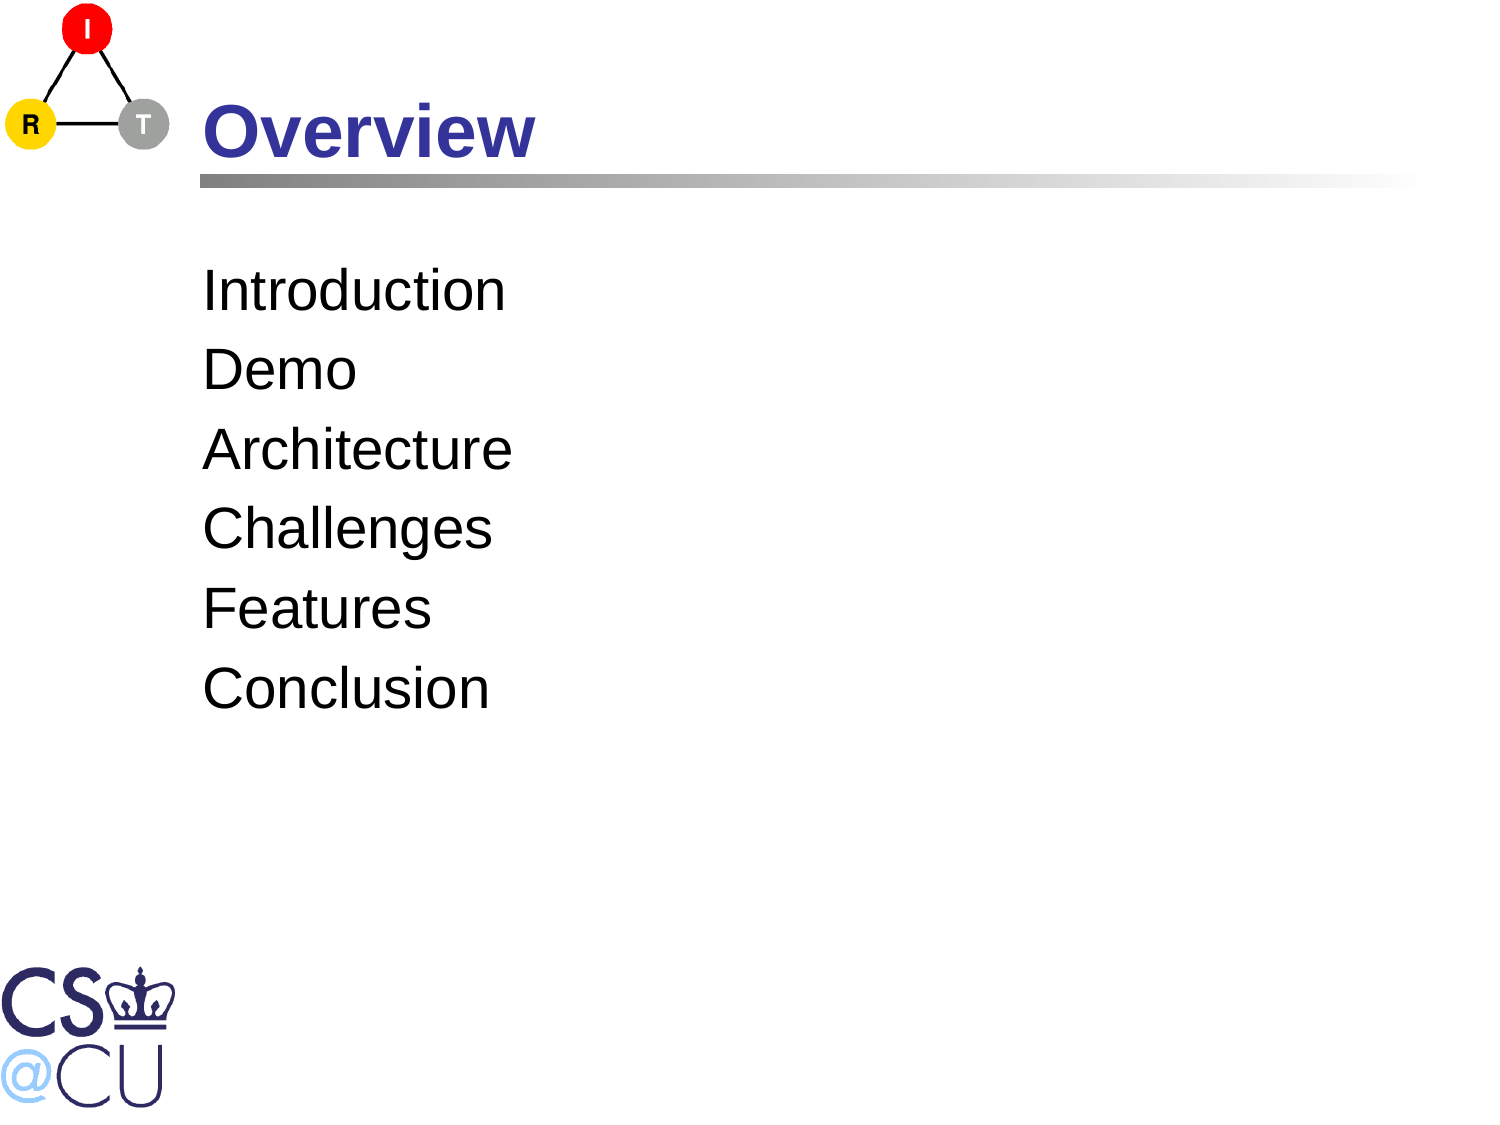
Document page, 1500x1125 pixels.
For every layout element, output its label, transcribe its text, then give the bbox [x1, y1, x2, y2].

title Overview [187, 37, 1463, 225]
picture [0, 949, 175, 1125]
picture [0, 0, 173, 154]
list Introduction Demo Architecture Challenges Features Conclusion [187, 249, 1463, 1013]
